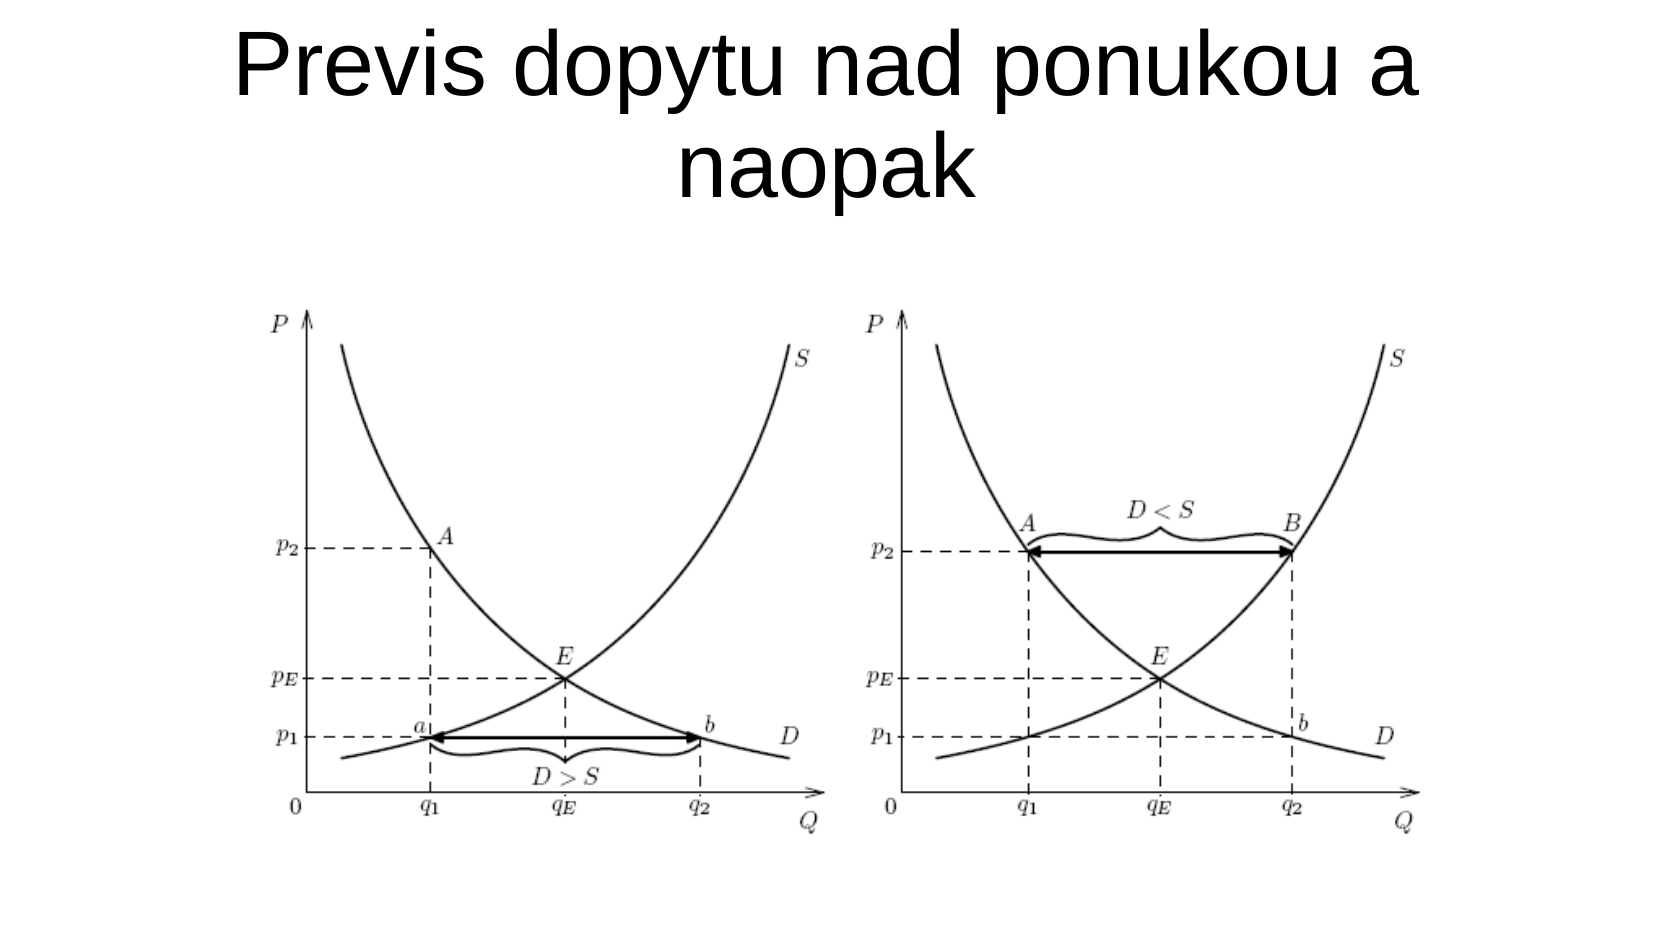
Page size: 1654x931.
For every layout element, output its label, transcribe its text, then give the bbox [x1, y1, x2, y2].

picture [259, 307, 1433, 847]
title Previs dopytu nad ponukou a naopak [82, 12, 1571, 218]
